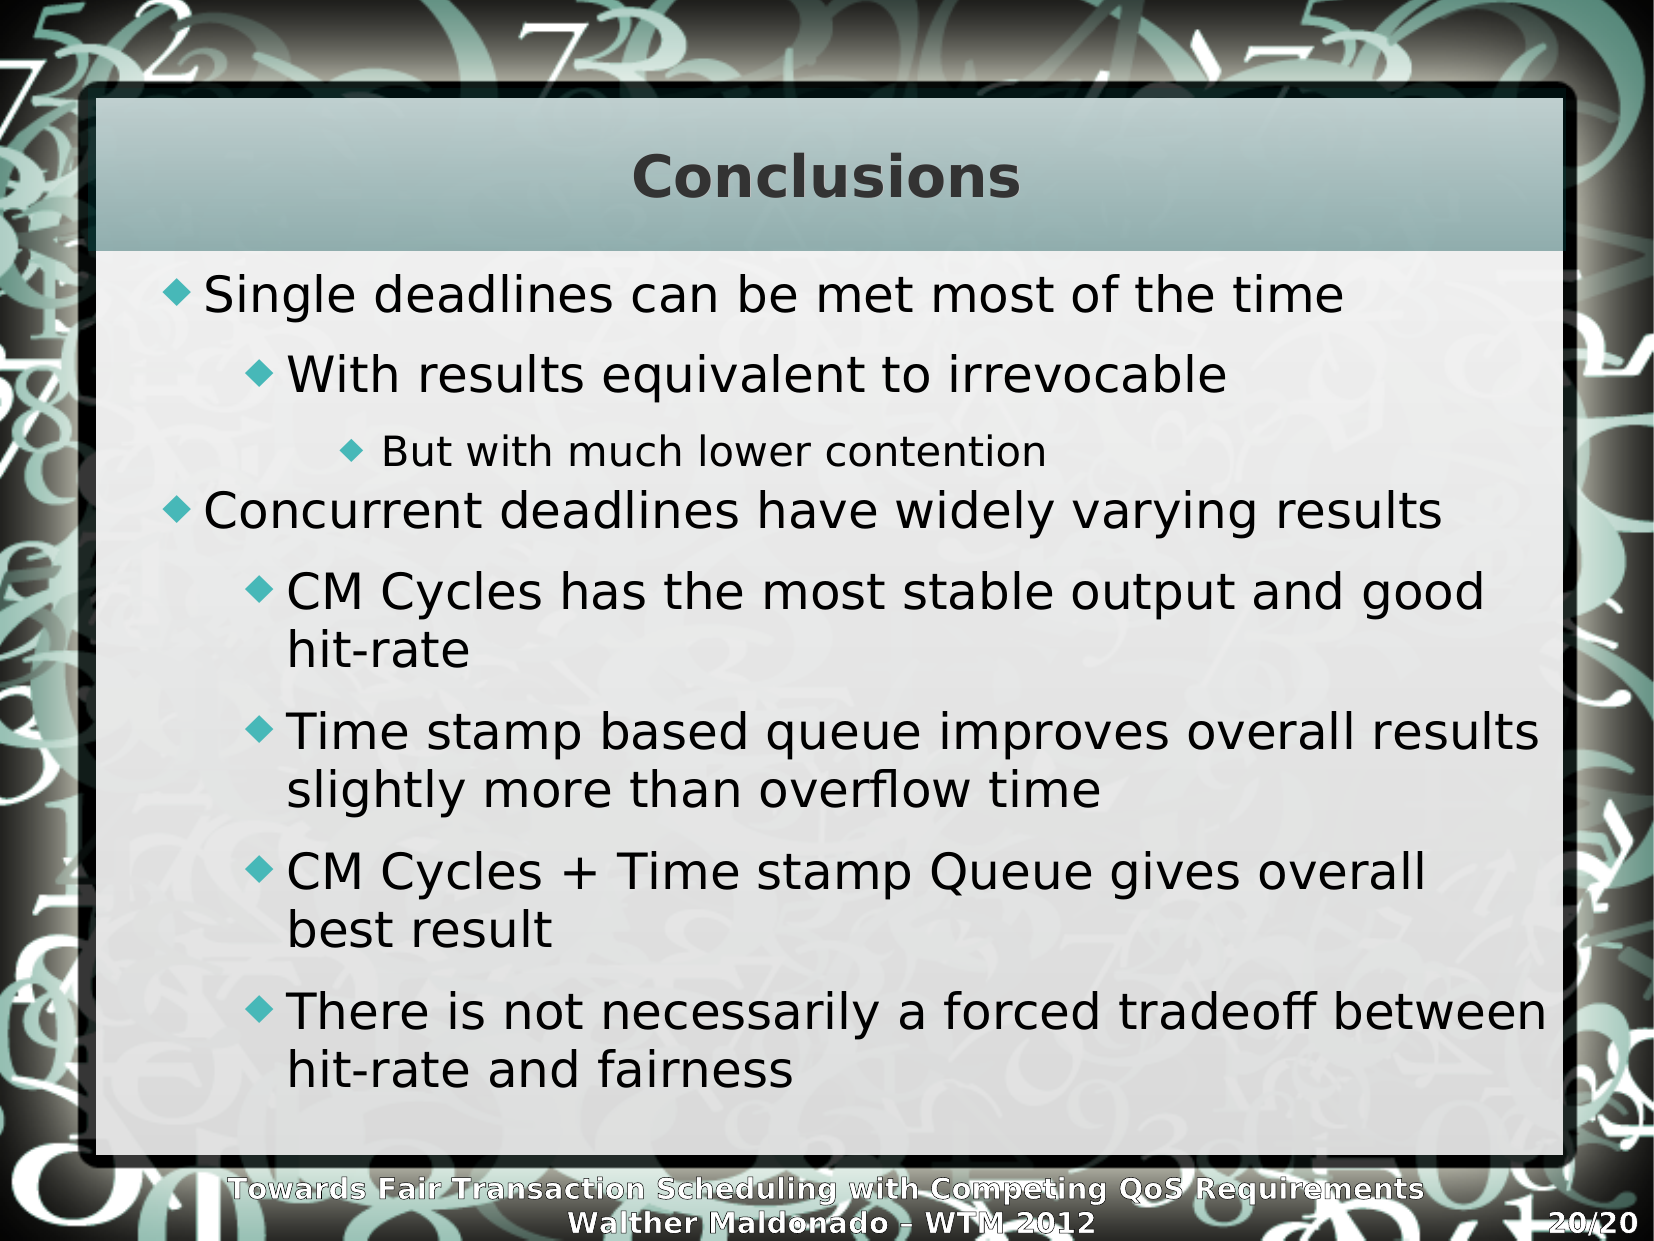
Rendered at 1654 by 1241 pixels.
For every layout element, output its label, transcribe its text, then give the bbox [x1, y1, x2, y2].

list Single deadlines can be met most of the time With results equivalent to irrevocable But with much lower contention Concurrent deadlines have widely varying results CM Cycles has the most stable output and good hit-rate Time stamp based queue improves overall results slightly more than overflow time CM Cycles + Time stamp Queue gives overall best result There is not necessarily a forced tradeoff between hit-rate and fairness [103, 265, 1551, 1152]
title Conclusions [103, 103, 1551, 251]
picture [0, 0, 1654, 1241]
